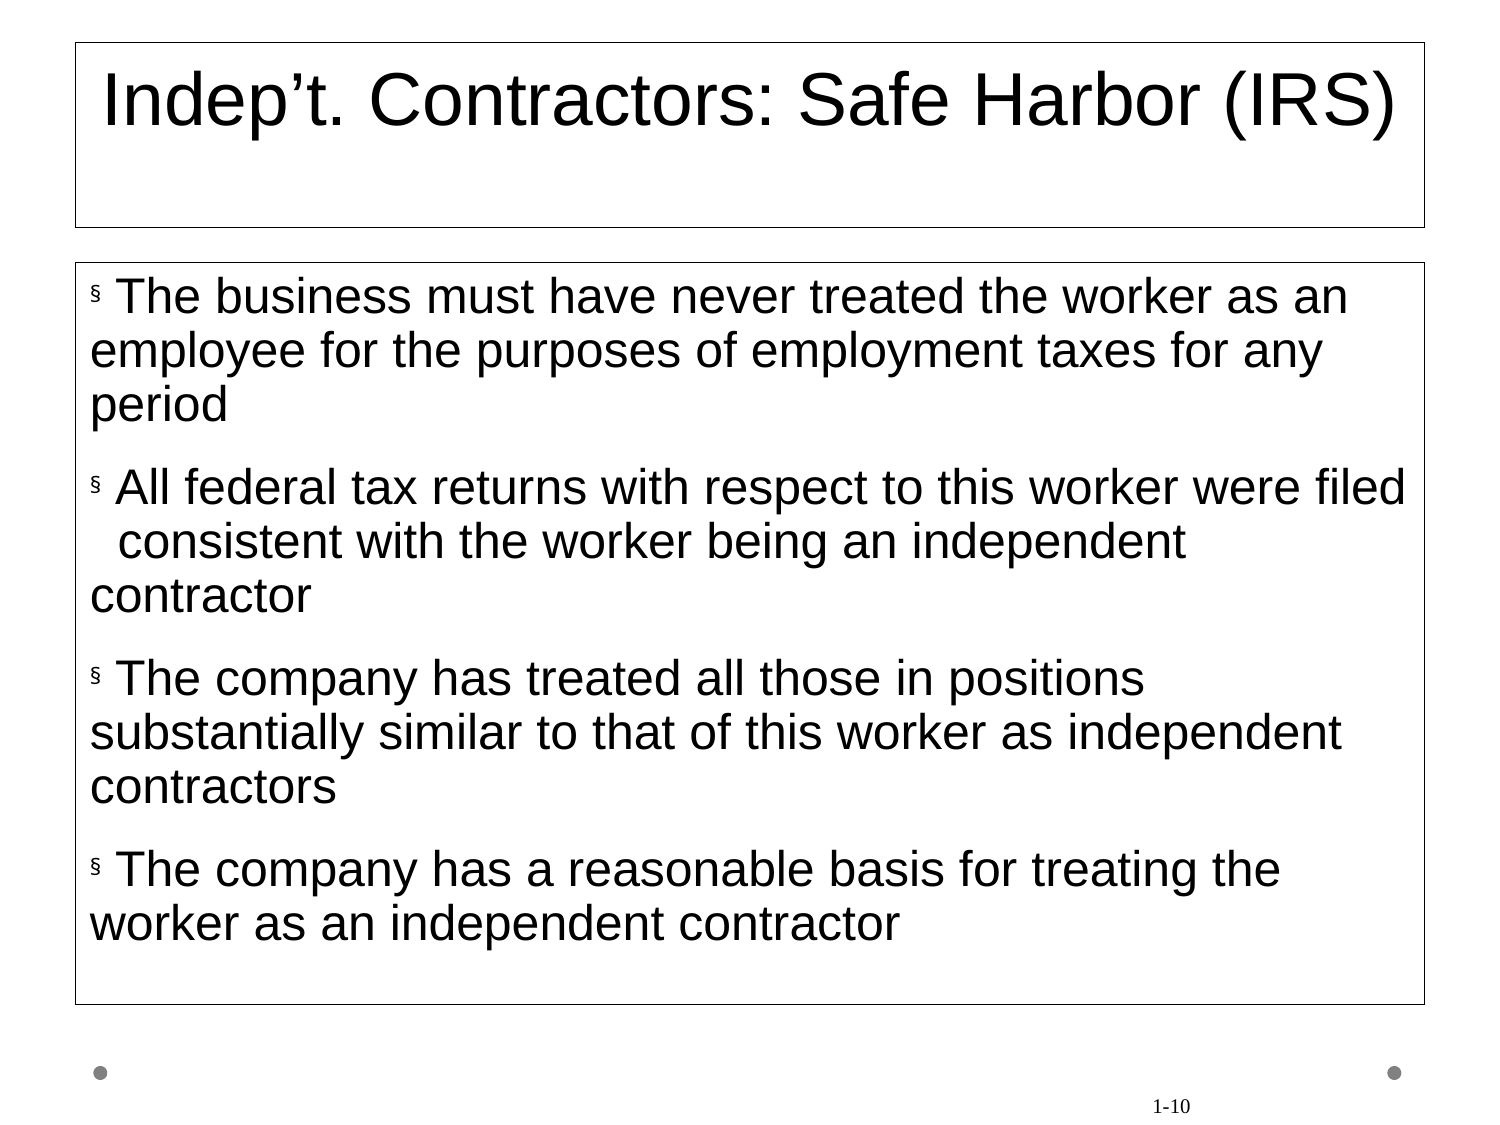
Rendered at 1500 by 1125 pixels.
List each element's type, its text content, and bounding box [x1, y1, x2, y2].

list The business must have never treated the worker as an employee for the purposes of employment taxes for any period All federal tax returns with respect to this worker were filed consistent with the worker being an independent contractor The company has treated all those in positions substantially similar to that of this worker as independent contractors The company has a reasonable basis for treating the worker as an independent contractor [75, 262, 1425, 1005]
title Indep’t. Contractors: Safe Harbor (IRS) [75, 42, 1425, 228]
